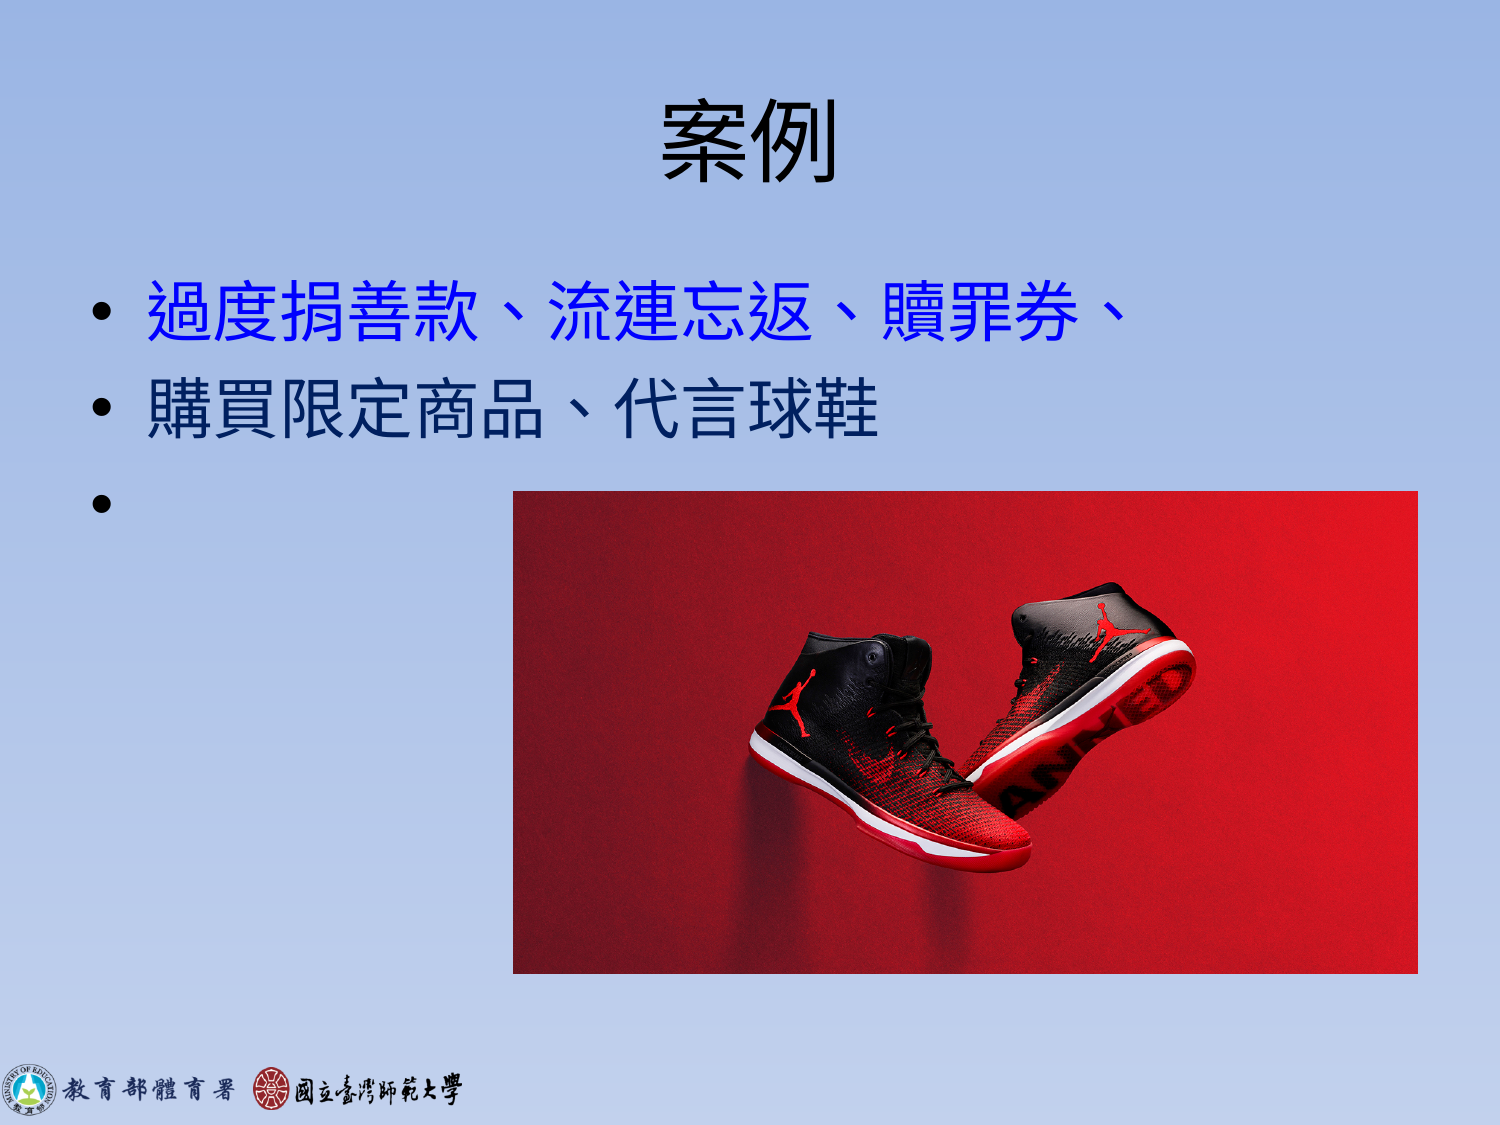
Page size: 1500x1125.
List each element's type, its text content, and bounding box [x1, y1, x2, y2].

picture [513, 491, 1418, 974]
list 過度捐善款、流連忘返、贖罪券、 購買限定商品、代言球鞋 [75, 262, 1426, 1005]
title 案例 [75, 45, 1426, 233]
